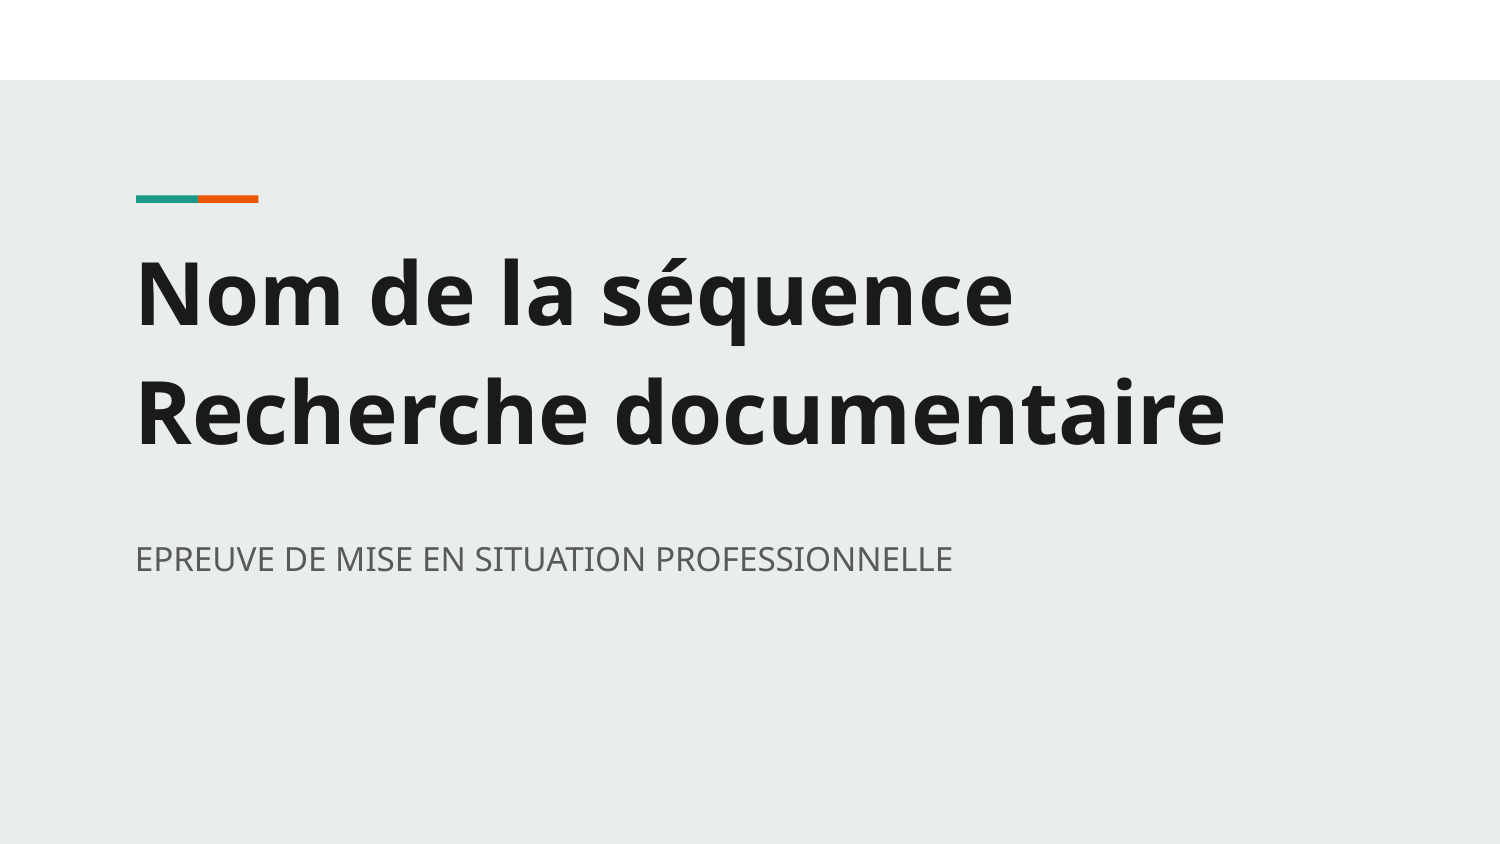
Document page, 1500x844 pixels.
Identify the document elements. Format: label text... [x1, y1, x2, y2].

subtitle EPREUVE DE MISE EN SITUATION PROFESSIONNELLE [119, 520, 1381, 610]
title Nom de la séquence Recherche documentaire [119, 216, 1381, 490]
